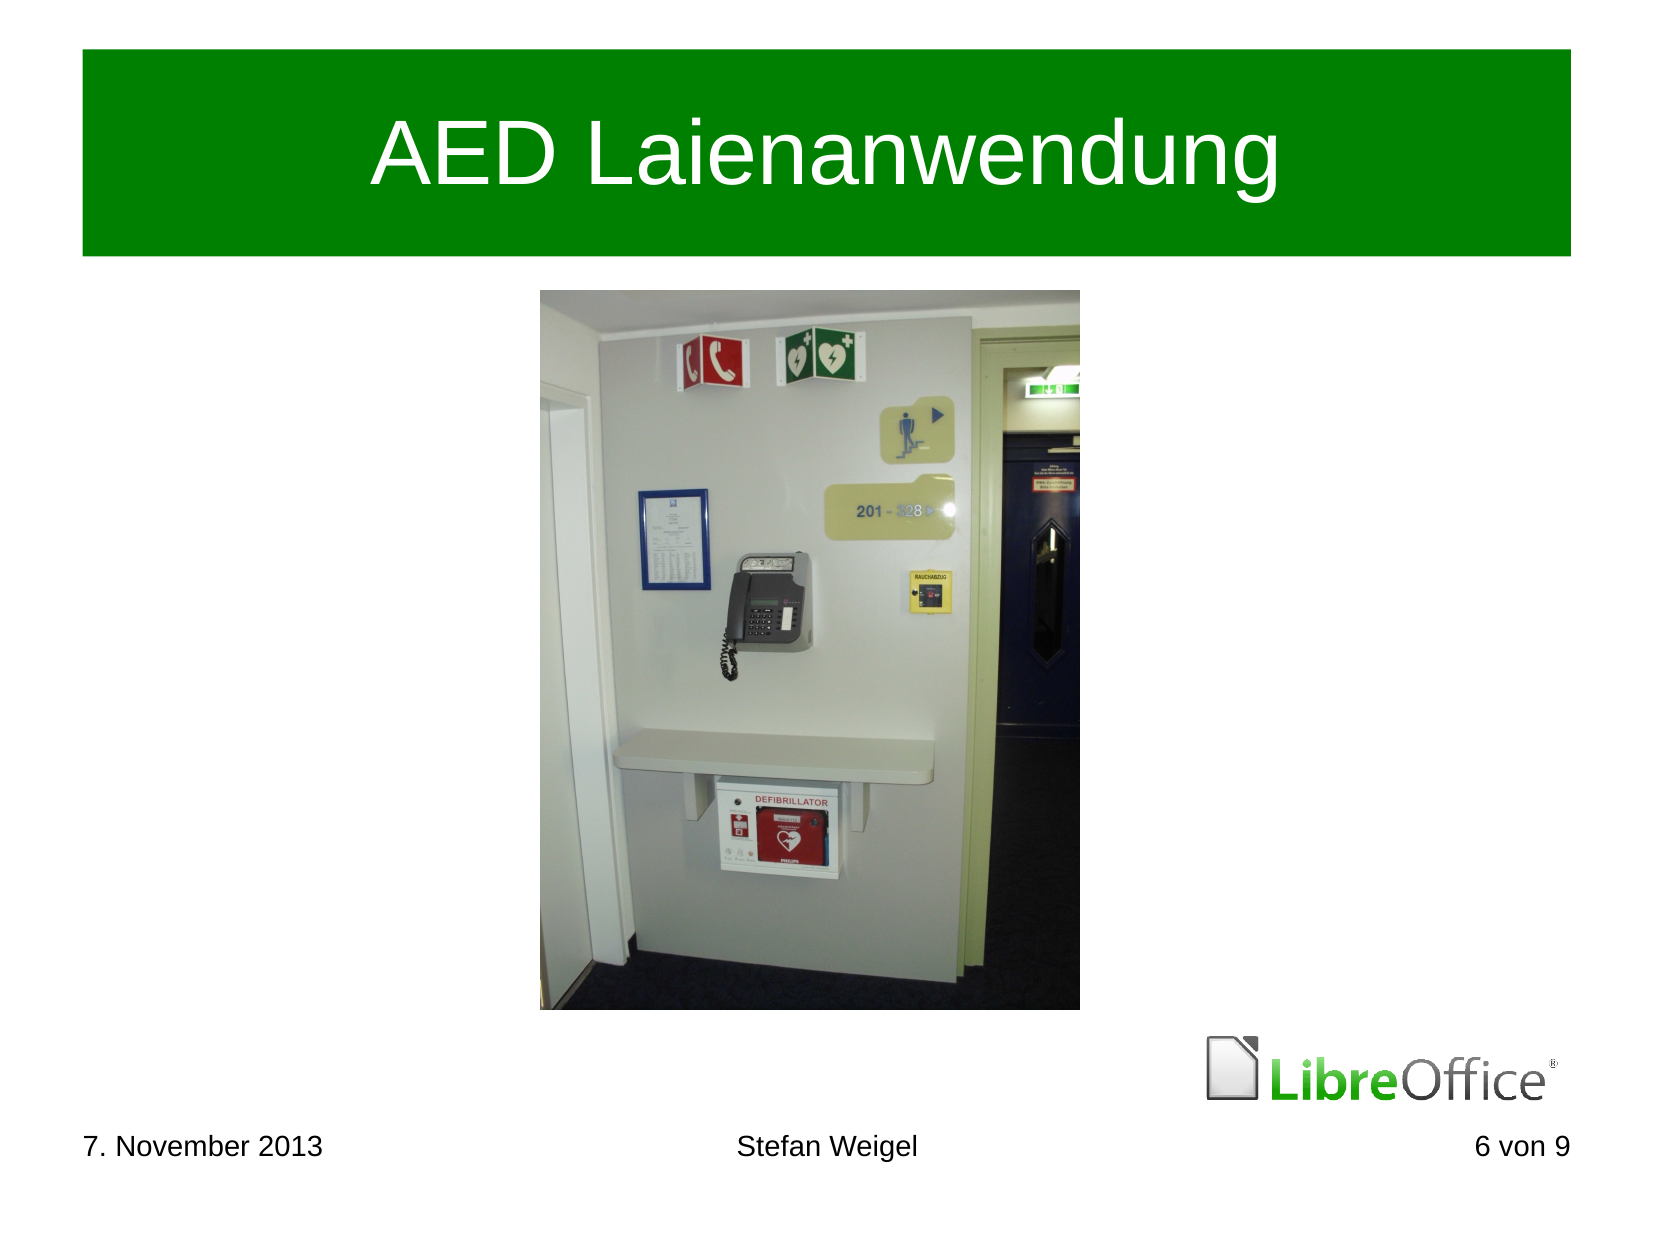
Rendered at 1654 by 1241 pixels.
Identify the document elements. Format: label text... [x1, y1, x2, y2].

picture [540, 290, 1080, 1010]
title AED Laienanwendung [82, 49, 1571, 257]
picture [1180, 1009, 1571, 1126]
